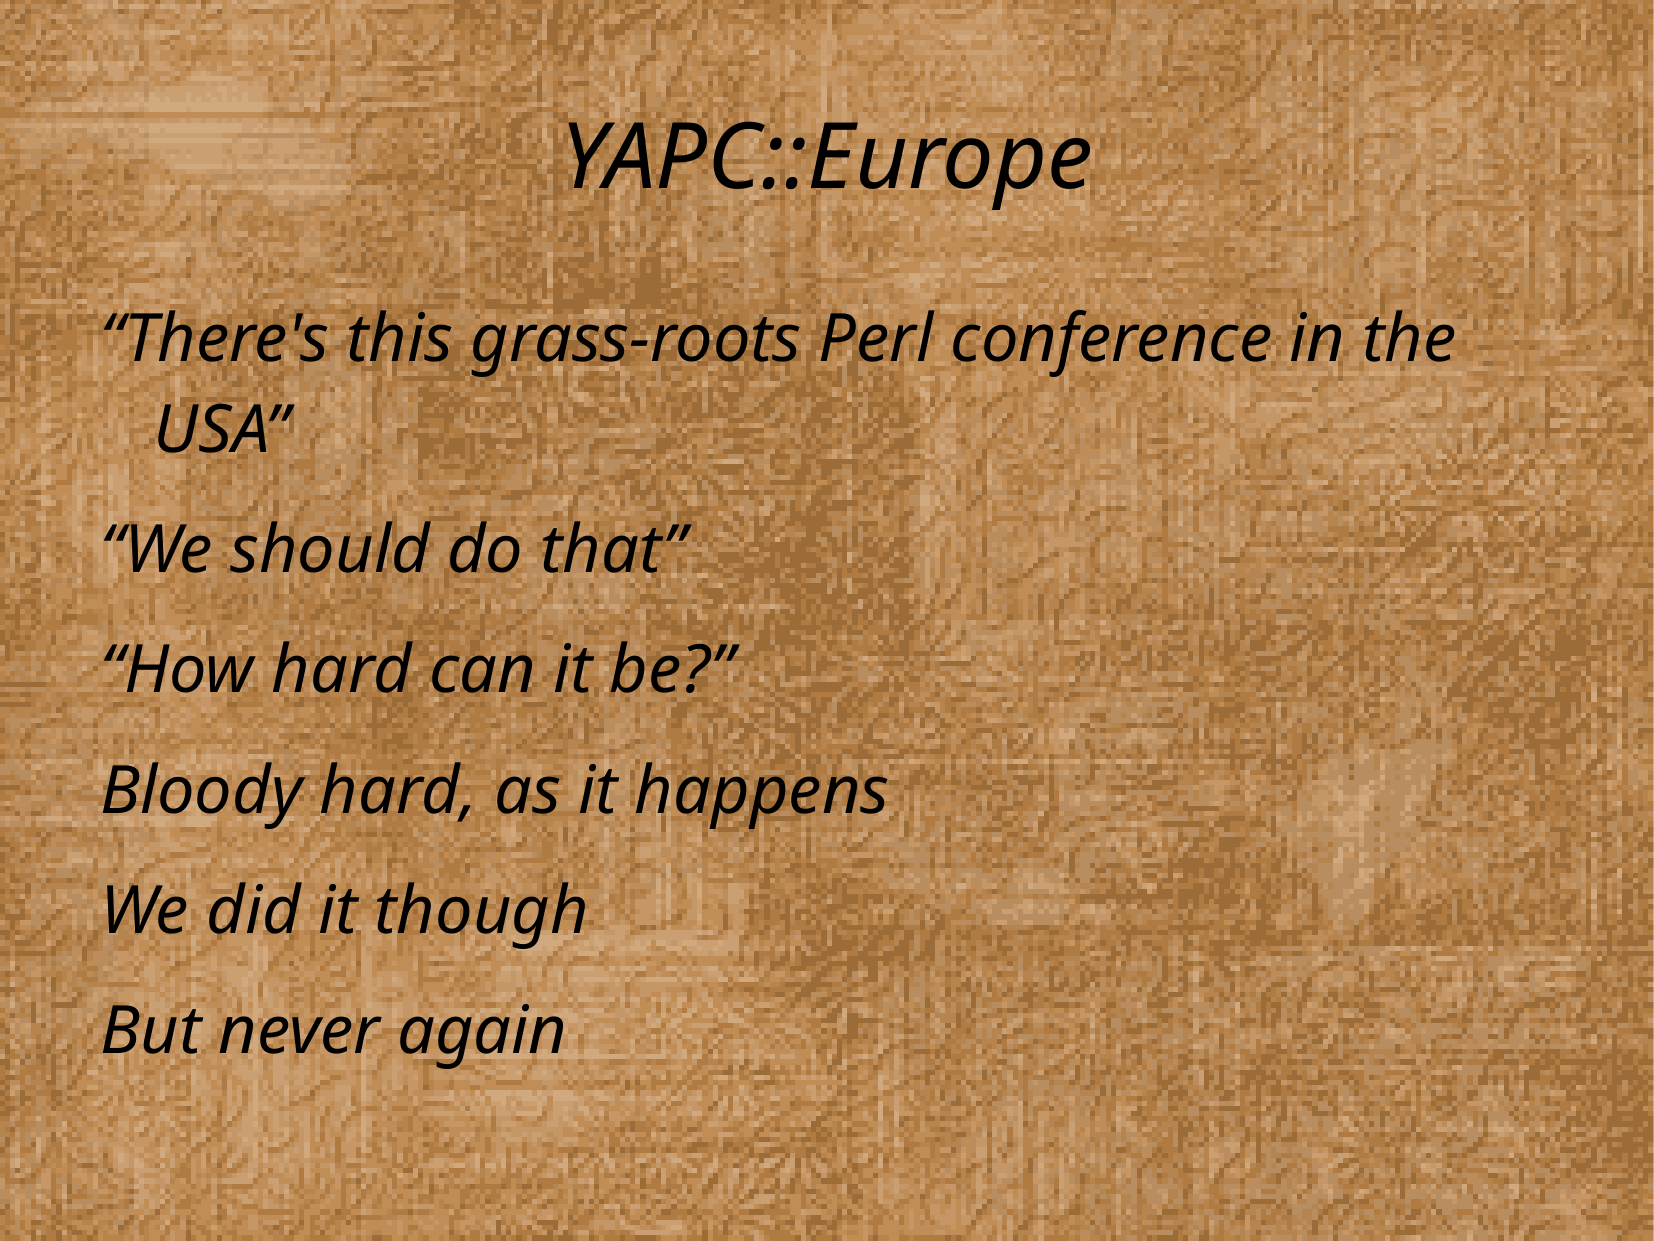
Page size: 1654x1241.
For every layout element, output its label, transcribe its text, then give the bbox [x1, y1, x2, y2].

title YAPC::Europe [82, 56, 1571, 250]
list “There's this grass-roots Perl conference in the USA” “We should do that” “How hard can it be?” Bloody hard, as it happens We did it though But never again [82, 290, 1571, 1094]
picture [0, 0, 1654, 1241]
